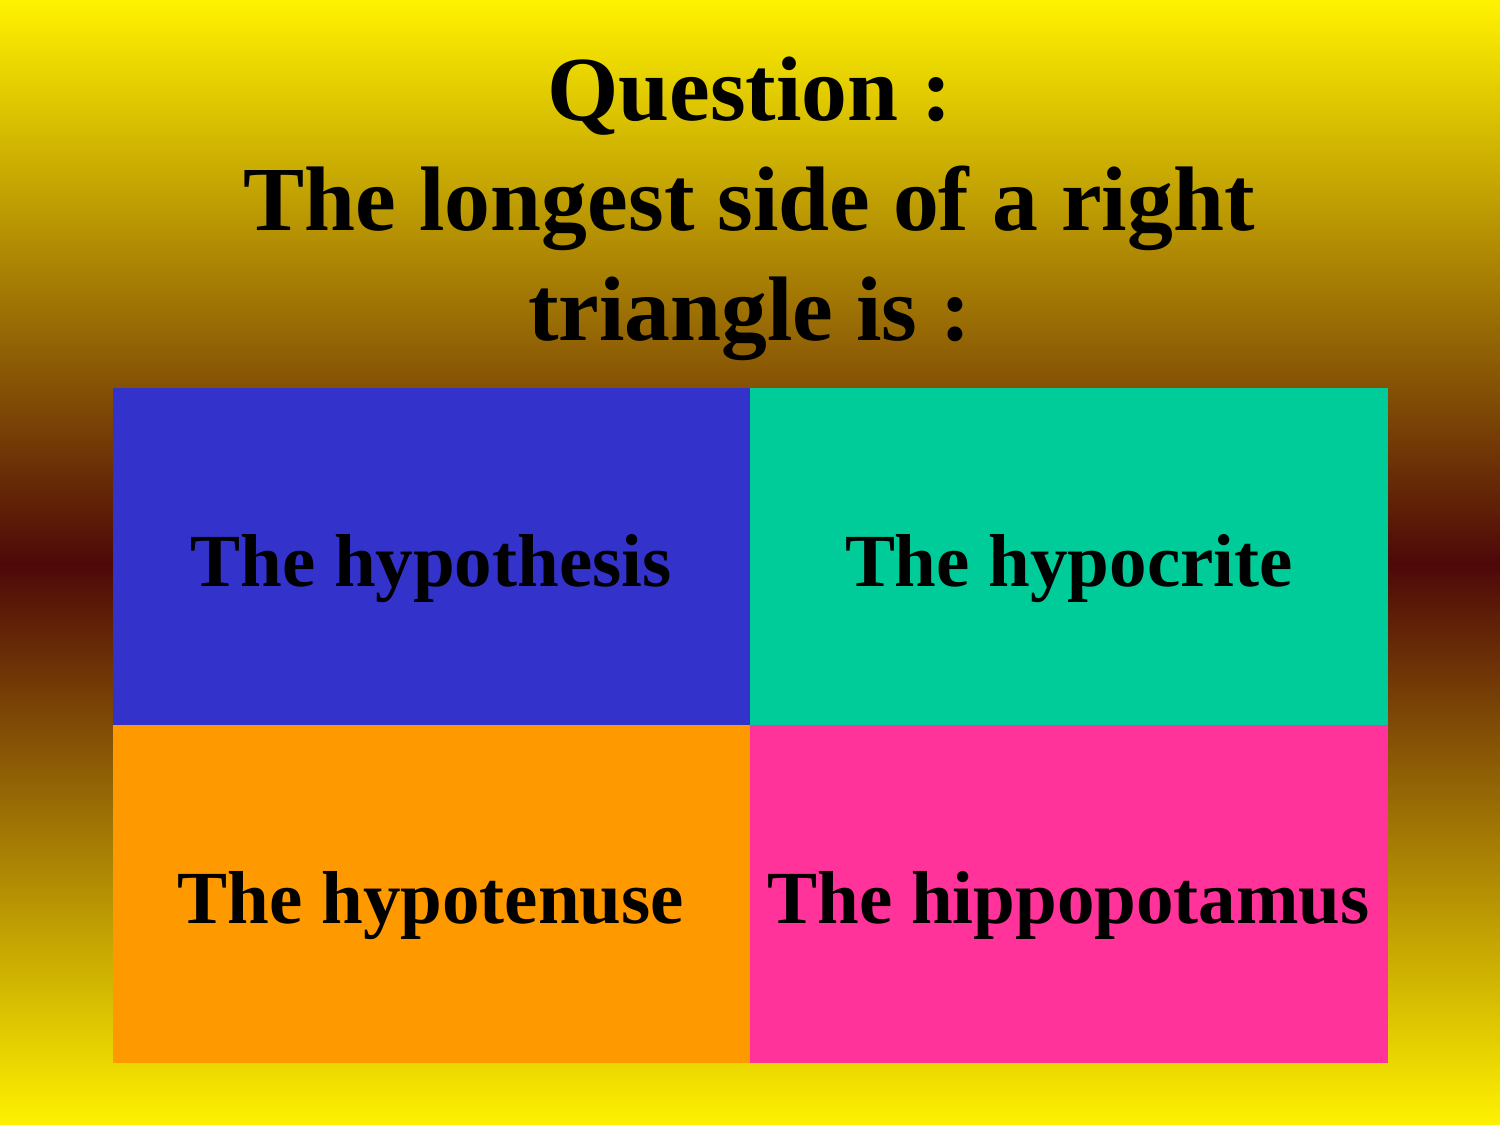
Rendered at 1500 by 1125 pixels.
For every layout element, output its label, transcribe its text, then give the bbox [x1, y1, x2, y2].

table_header The hypocrite [750, 388, 1388, 725]
table_cell The hypotenuse [113, 725, 750, 1063]
title Question : The longest side of a right triangle is : [112, 21, 1388, 367]
table_cell The hippopotamus [750, 725, 1388, 1063]
table_header The hypothesis [113, 388, 750, 725]
